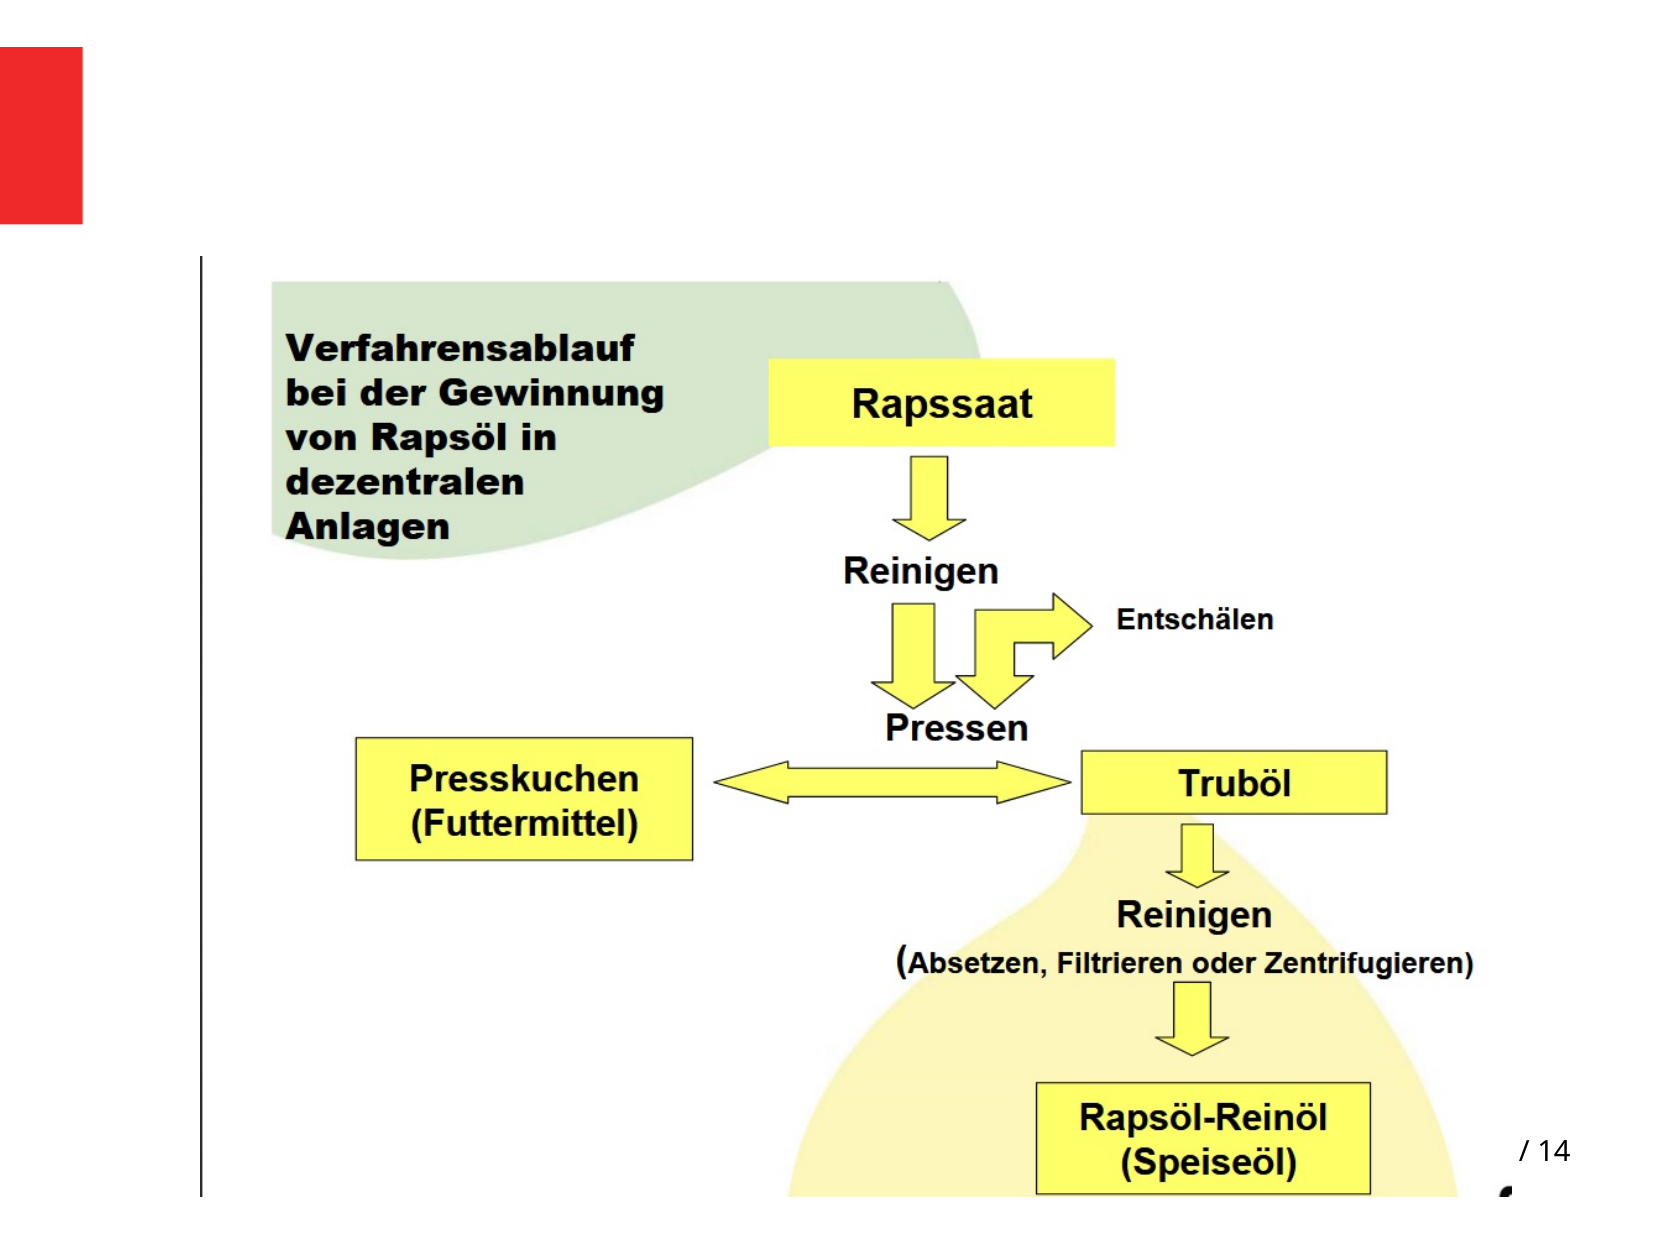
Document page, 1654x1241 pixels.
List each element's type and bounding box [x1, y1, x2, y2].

picture [200, 256, 1512, 1198]
